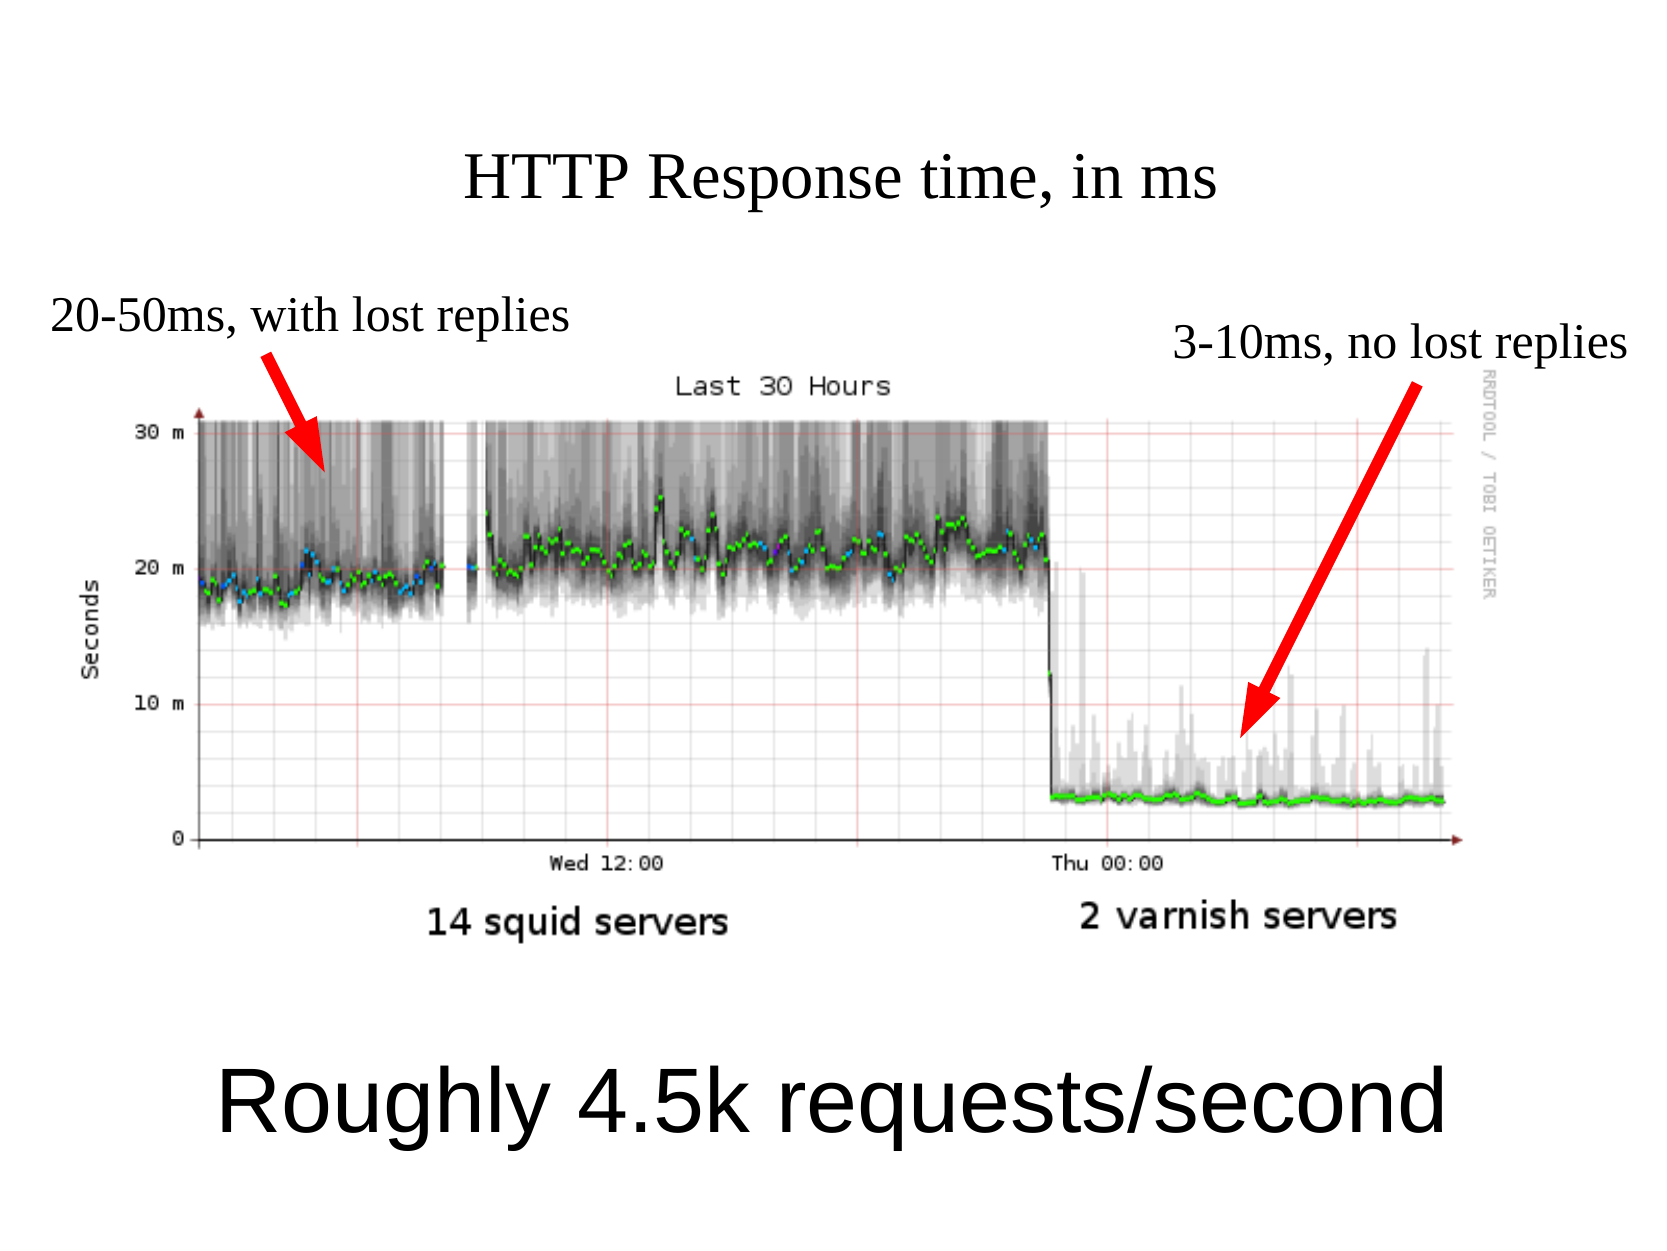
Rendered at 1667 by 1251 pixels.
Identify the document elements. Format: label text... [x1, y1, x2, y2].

picture [59, 354, 1511, 1023]
title Roughly 4.5k requests/second [124, 1033, 1541, 1242]
text_box 20-50ms, with lost replies [29, 267, 709, 355]
text_box 3-10ms, no lost replies [1151, 295, 1654, 383]
text_box HTTP Response time, in ms [177, 118, 1506, 225]
